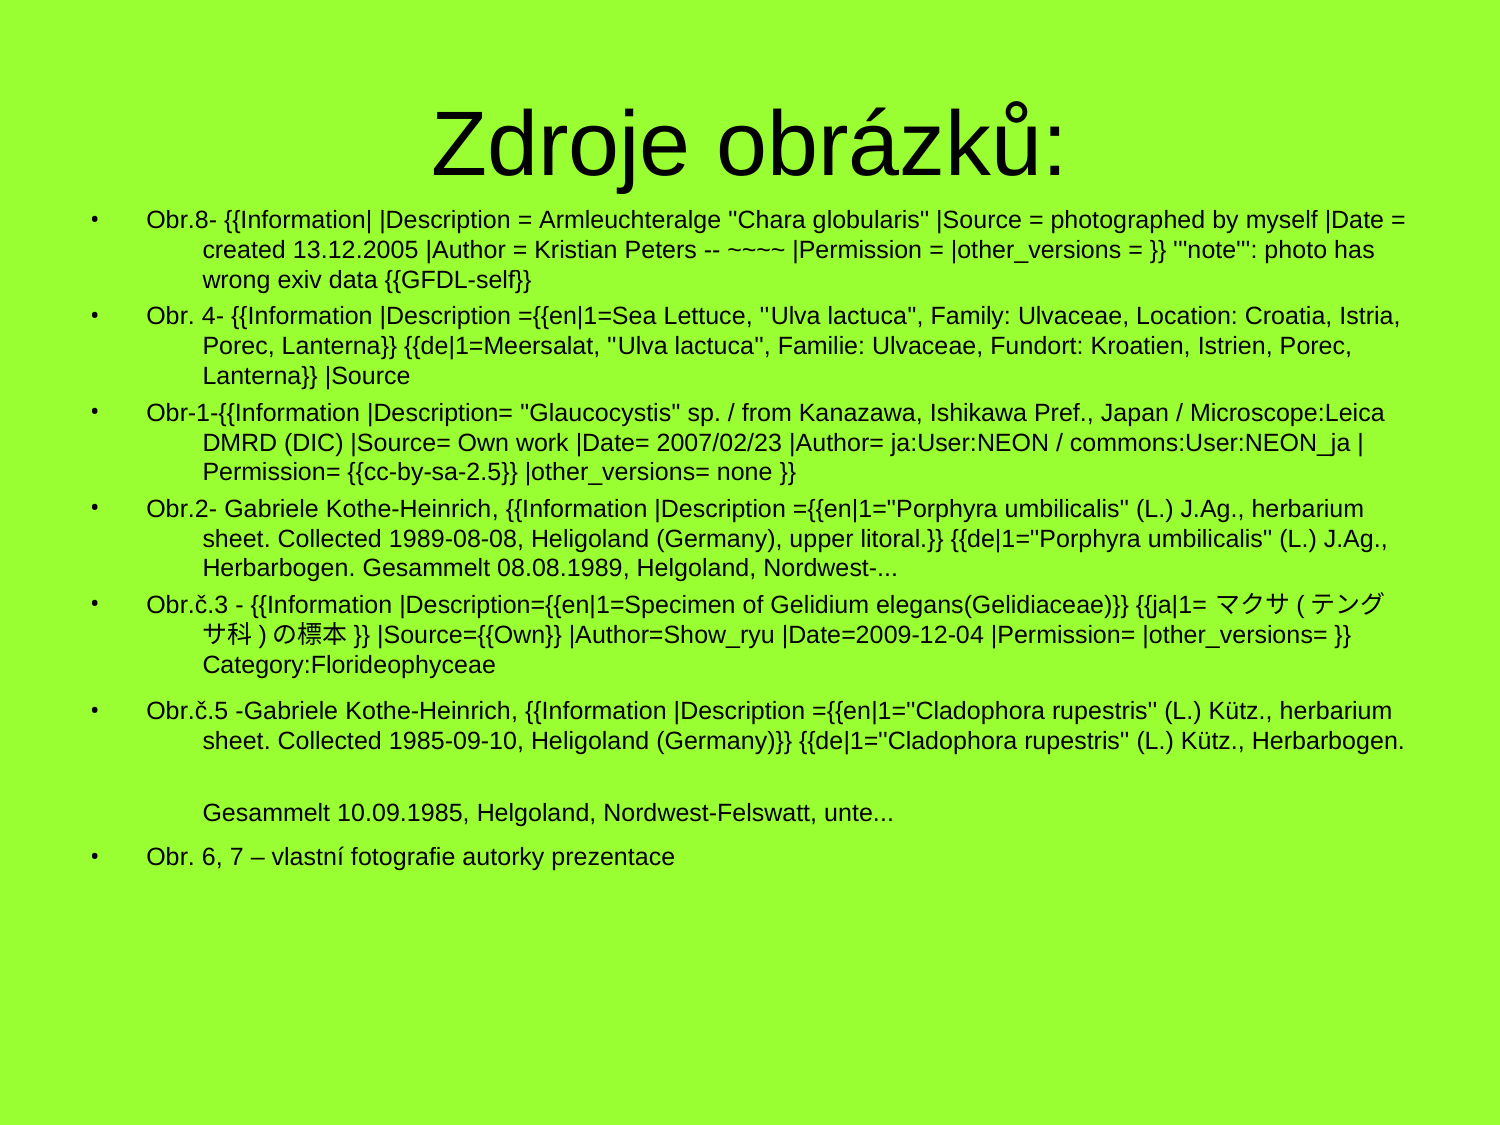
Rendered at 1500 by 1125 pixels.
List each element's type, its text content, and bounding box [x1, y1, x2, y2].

list Obr.8- {{Information| |Description = Armleuchteralge ''Chara globularis'' |Source = photographed by myself |Date = created 13.12.2005 |Author = Kristian Peters -- ~~~~ |Permission = |other_versions = }} '''note''': photo has wrong exiv data {{GFDL-self}} Obr. 4- {{Information |Description ={{en|1=Sea Lettuce, ''Ulva lactuca'', Family: Ulvaceae, Location: Croatia, Istria, Porec, Lanterna}} {{de|1=Meersalat, ''Ulva lactuca'', Familie: Ulvaceae, Fundort: Kroatien, Istrien, Porec, Lanterna}} |Source Obr-1-{{Information |Description= ''Glaucocystis'' sp. / from Kanazawa, Ishikawa Pref., Japan / Microscope:Leica DMRD (DIC) |Source= Own work |Date= 2007/02/23 |Author= ja:User:NEON / commons:User:NEON_ja |Permission= {{cc-by-sa-2.5}} |other_versions= none }} Obr.2- Gabriele Kothe-Heinrich, {{Information |Description ={{en|1=''Porphyra umbilicalis'' (L.) J.Ag., herbarium sheet. Collected 1989-08-08, Heligoland (Germany), upper litoral.}} {{de|1=''Porphyra umbilicalis'' (L.) J.Ag., Herbarbogen. Gesammelt 08.08.1989, Helgoland, Nordwest-... Obr.č.3 - {{Information |Description={{en|1=Specimen of Gelidium elegans(Gelidiaceae)}} {{ja|1=マクサ(テングサ科)の標本}} |Source={{Own}} |Author=Show_ryu |Date=2009-12-04 |Permission= |other_versions= }} Category:Florideophyceae Obr.č.5 -Gabriele Kothe-Heinrich, {{Information |Description ={{en|1=''Cladophora rupestris'' (L.) Kütz., herbarium sheet. Collected 1985-09-10, Heligoland (Germany)}} {{de|1=''Cladophora rupestris'' (L.) Kütz., Herbarbogen. Gesammelt 10.09.1985, Helgoland, Nordwest-Felswatt, unte... Obr. 6, 7 – vlastní fotografie autorky prezentace [75, 196, 1426, 1005]
title Zdroje obrázků: [75, 45, 1426, 196]
